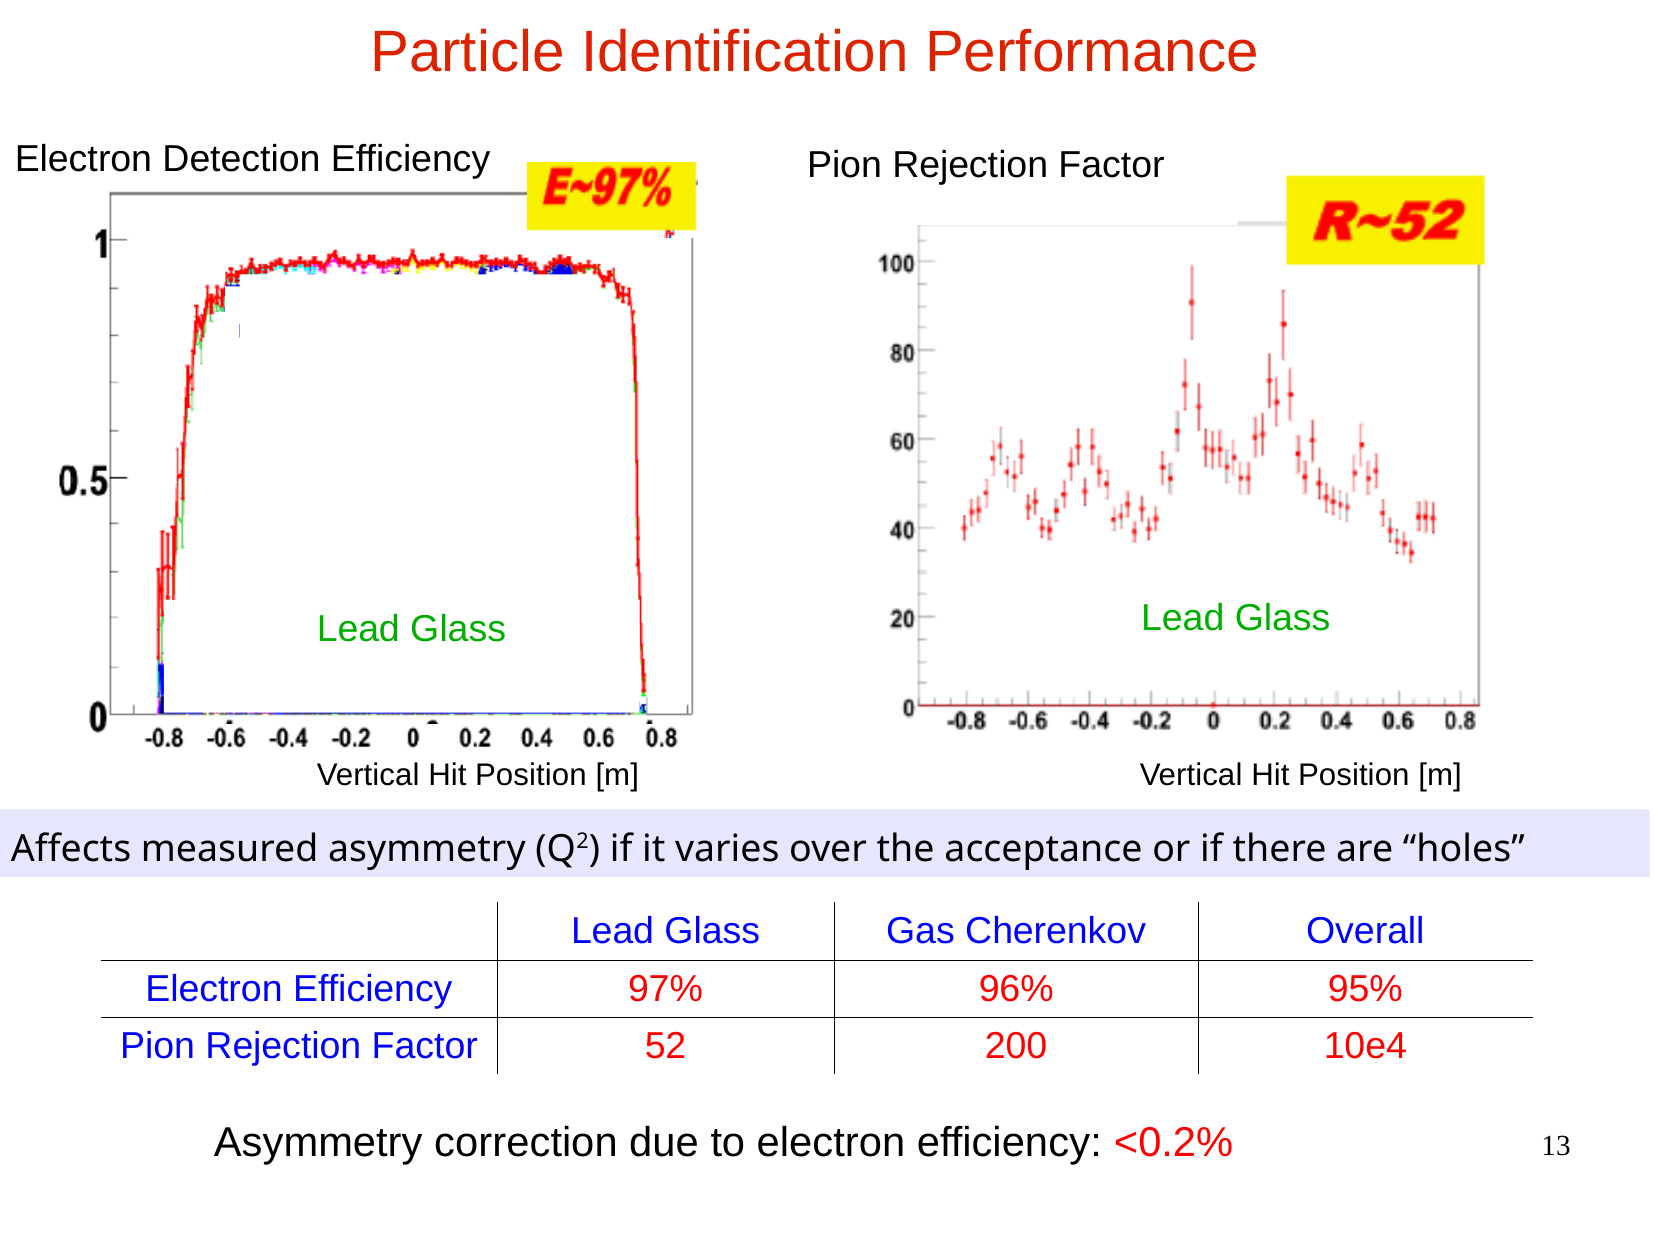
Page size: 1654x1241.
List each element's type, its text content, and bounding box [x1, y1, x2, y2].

table_cell 95% [1199, 961, 1533, 1017]
text_box [812, 137, 1238, 225]
text_box Asymmetry correction due to electron efficiency: <0.2% [187, 1111, 1463, 1210]
text_box Electron Detection Efficiency [0, 130, 506, 188]
table_cell 52 [498, 1018, 834, 1074]
text_box Lead Glass [1126, 588, 1346, 646]
text_box Lead Glass [302, 600, 521, 657]
table_cell 96% [835, 961, 1198, 1017]
table_header Lead Glass [498, 903, 834, 960]
text_box Vertical Hit Position [m] [302, 750, 656, 809]
table_cell 97% [498, 961, 834, 1017]
table_header Overall [1199, 903, 1533, 960]
text_box Pion Rejection Factor [792, 135, 1180, 193]
text_box Particle Identification Performance [355, 11, 1276, 113]
table_cell 10e4 [1199, 1018, 1533, 1074]
text_box Affects measured asymmetry (Q2) if it varies over the acceptance or if there are “holes” [0, 809, 1650, 877]
picture [52, 162, 698, 757]
table_cell Electron Efficiency [102, 961, 497, 1017]
table_cell Pion Rejection Factor [102, 1018, 497, 1074]
text_box Vertical Hit Position [m] [1125, 750, 1479, 809]
text_box [163, 274, 640, 713]
table_cell 200 [835, 1018, 1198, 1074]
table_header Gas Cherenkov [835, 902, 1198, 960]
picture [825, 149, 1492, 747]
table_header [102, 903, 497, 960]
